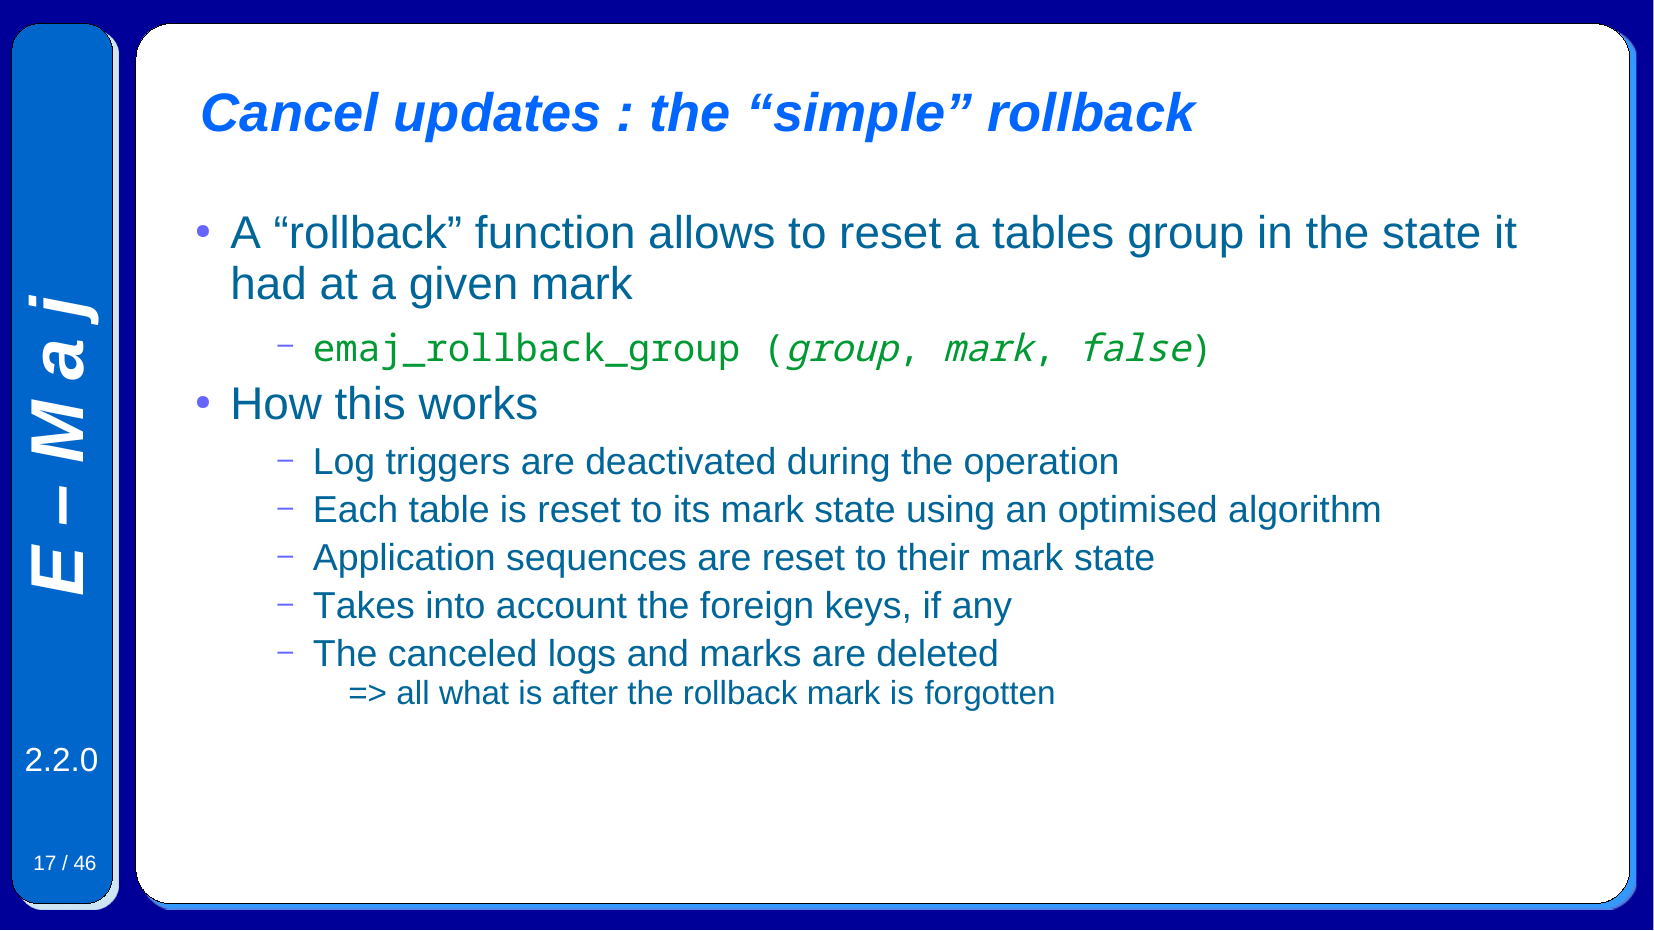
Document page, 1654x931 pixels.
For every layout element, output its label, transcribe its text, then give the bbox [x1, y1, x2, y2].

title Cancel updates : the “simple” rollback [200, 34, 1575, 191]
list A “rollback” function allows to reset a tables group in the state it had at a given mark emaj_rollback_group (group, mark, false) How this works Log triggers are deactivated during the operation Each table is reset to its mark state using an optimised algorithm Application sequences are reset to their mark state Takes into account the foreign keys, if any The canceled logs and marks are deleted => all what is after the rollback mark is forgotten [177, 206, 1587, 827]
